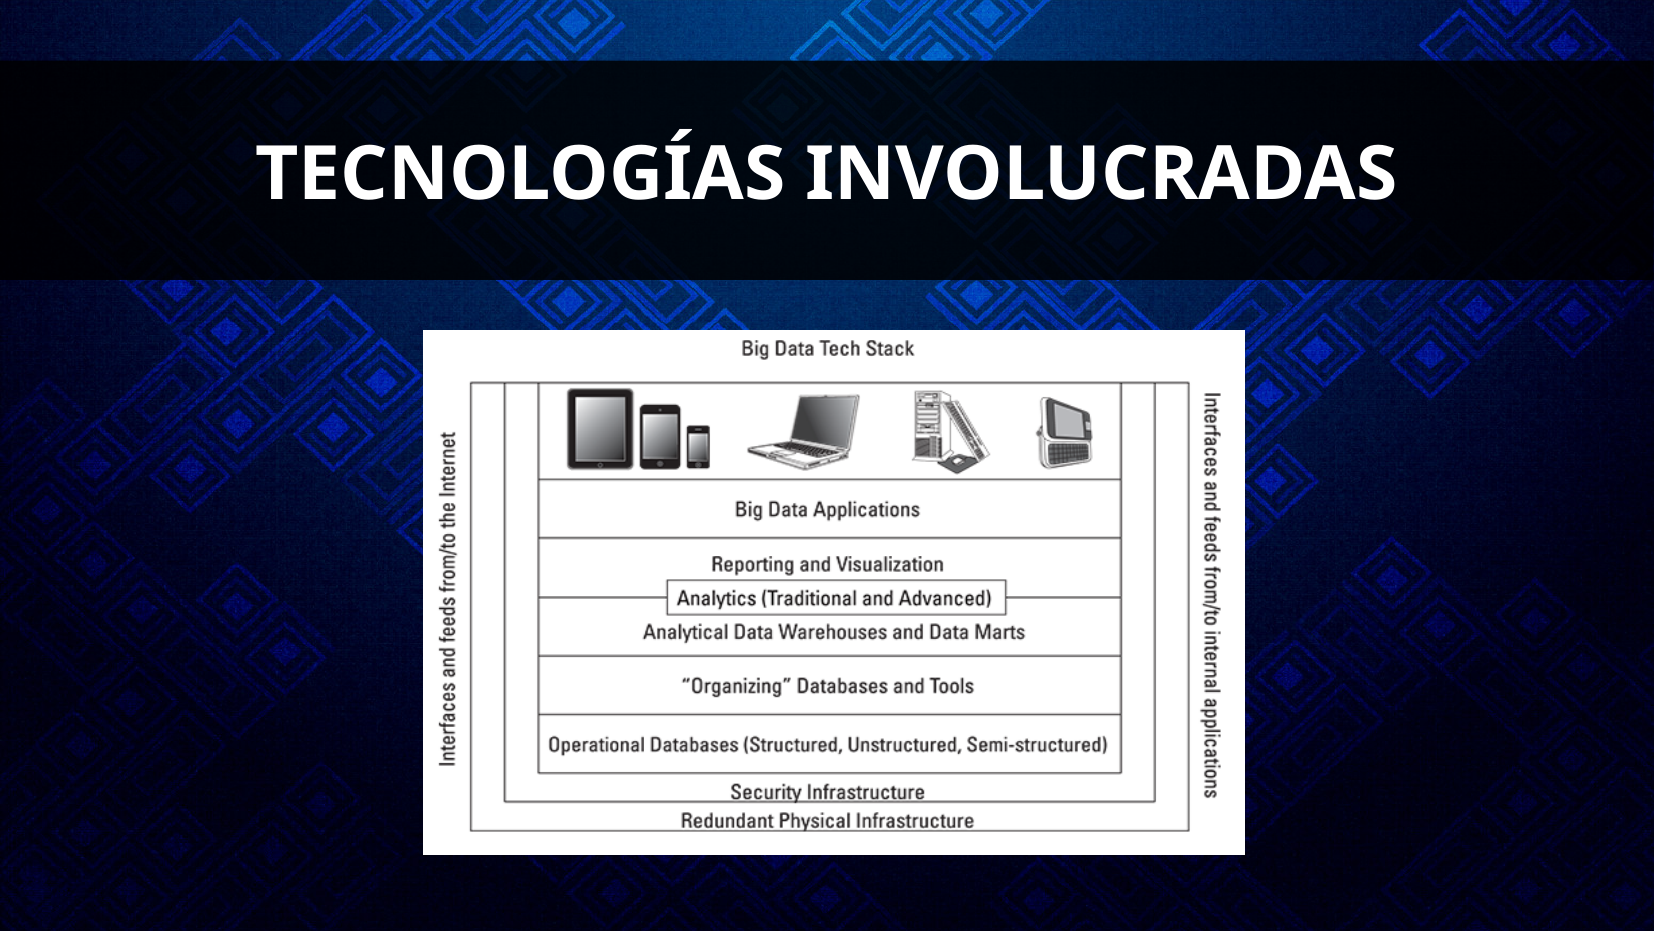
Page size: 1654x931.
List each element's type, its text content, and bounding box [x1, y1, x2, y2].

text_box TECNOLOGÍAS INVOLUCRADAS [0, 60, 1654, 280]
picture [0, 0, 1654, 60]
picture [0, 280, 1654, 931]
